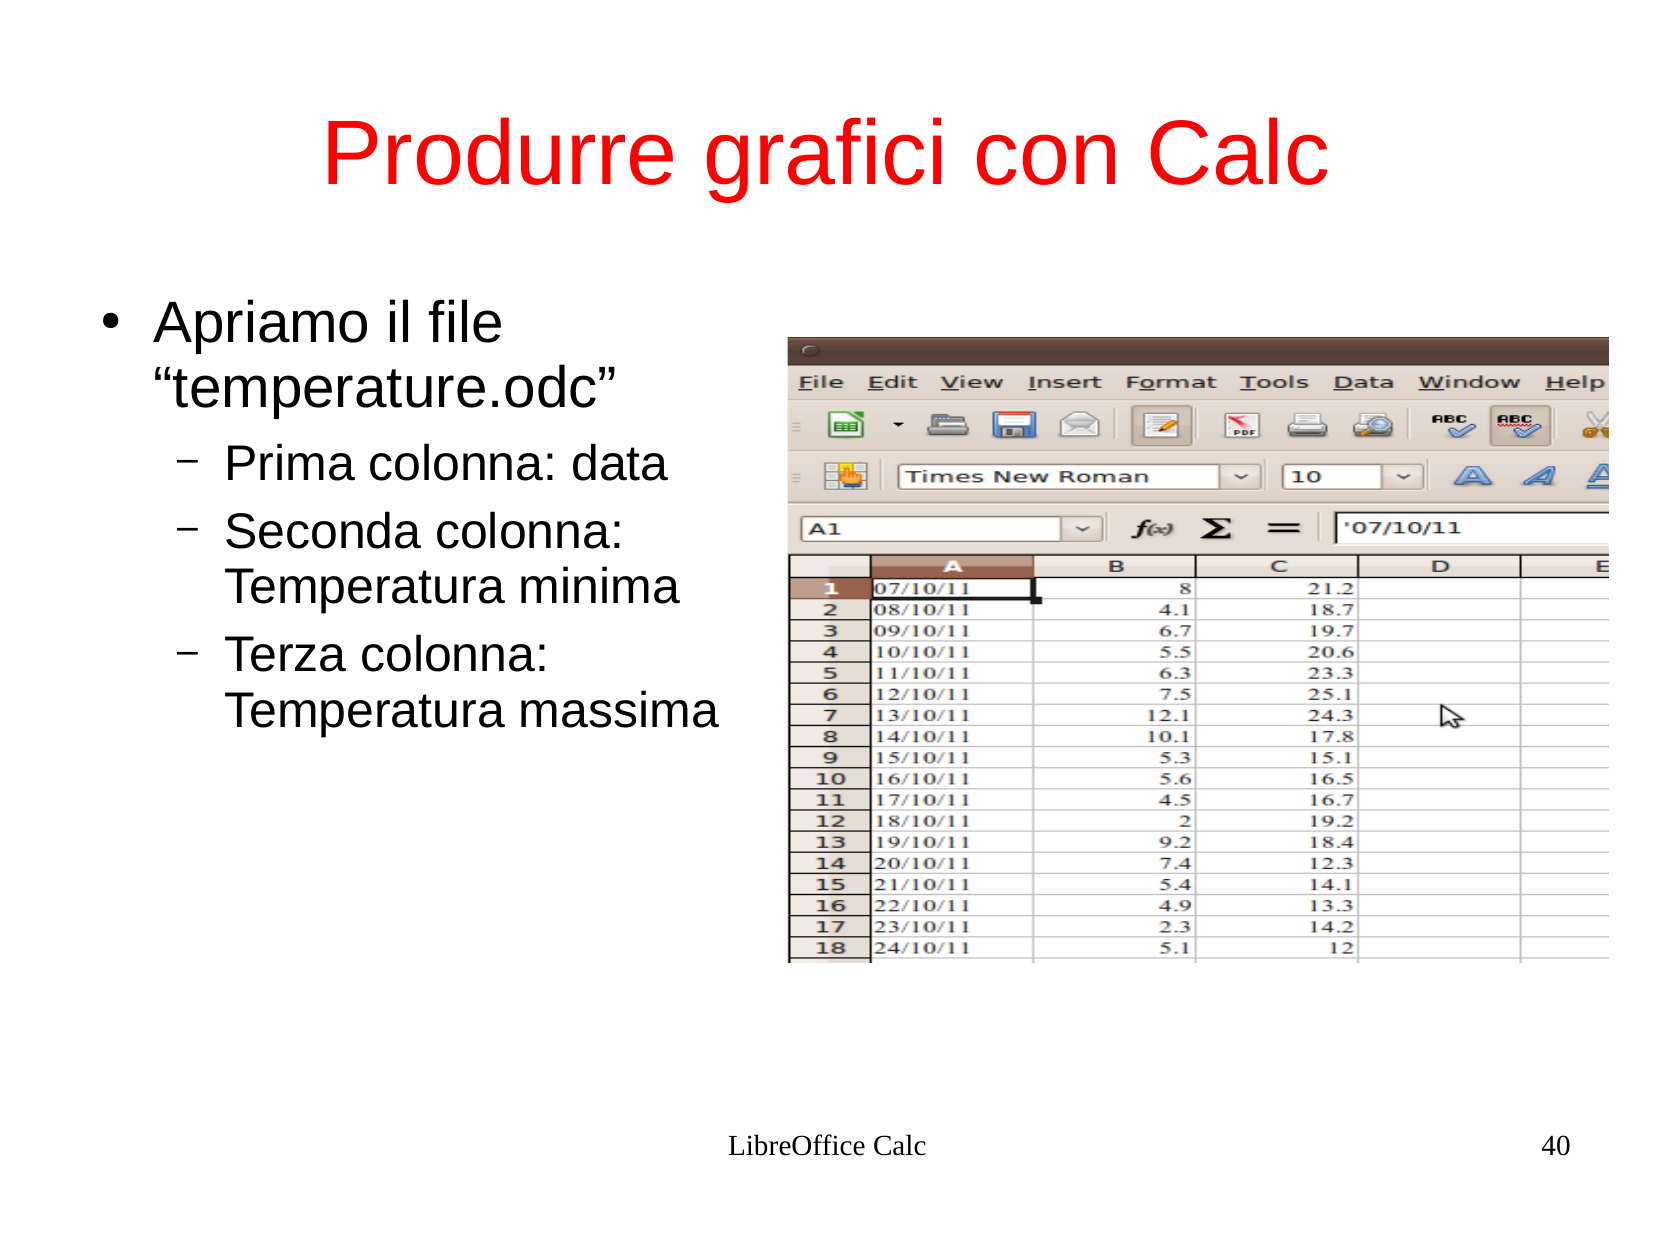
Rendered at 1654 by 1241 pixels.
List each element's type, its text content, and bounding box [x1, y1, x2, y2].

list Apriamo il file “temperature.odc” Prima colonna: data Seconda colonna: Temperatura minima Terza colonna: Temperatura massima [82, 290, 809, 1109]
title Produrre grafici con Calc [82, 49, 1571, 257]
picture [787, 337, 1609, 963]
